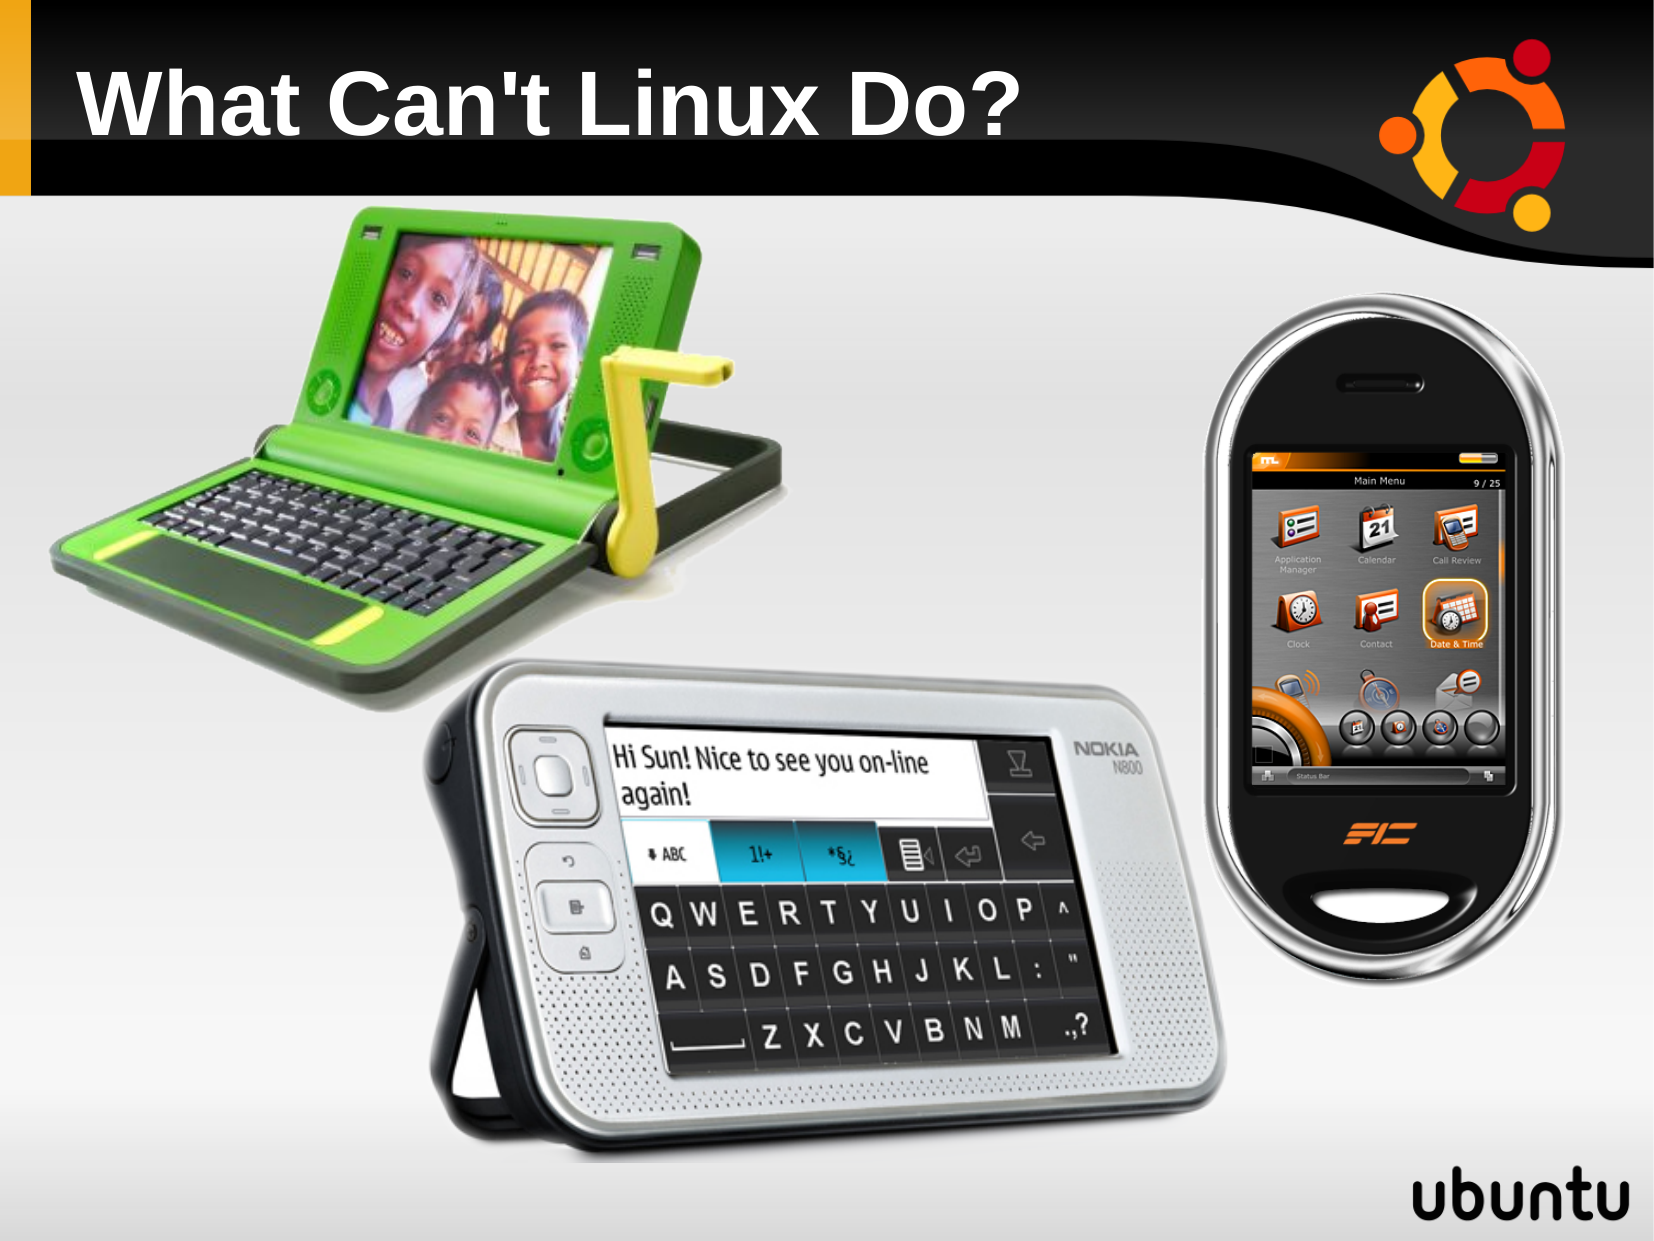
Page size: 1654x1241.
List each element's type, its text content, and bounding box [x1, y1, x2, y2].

picture [0, 0, 1654, 1241]
title What Can't Linux Do? [76, 7, 1565, 200]
